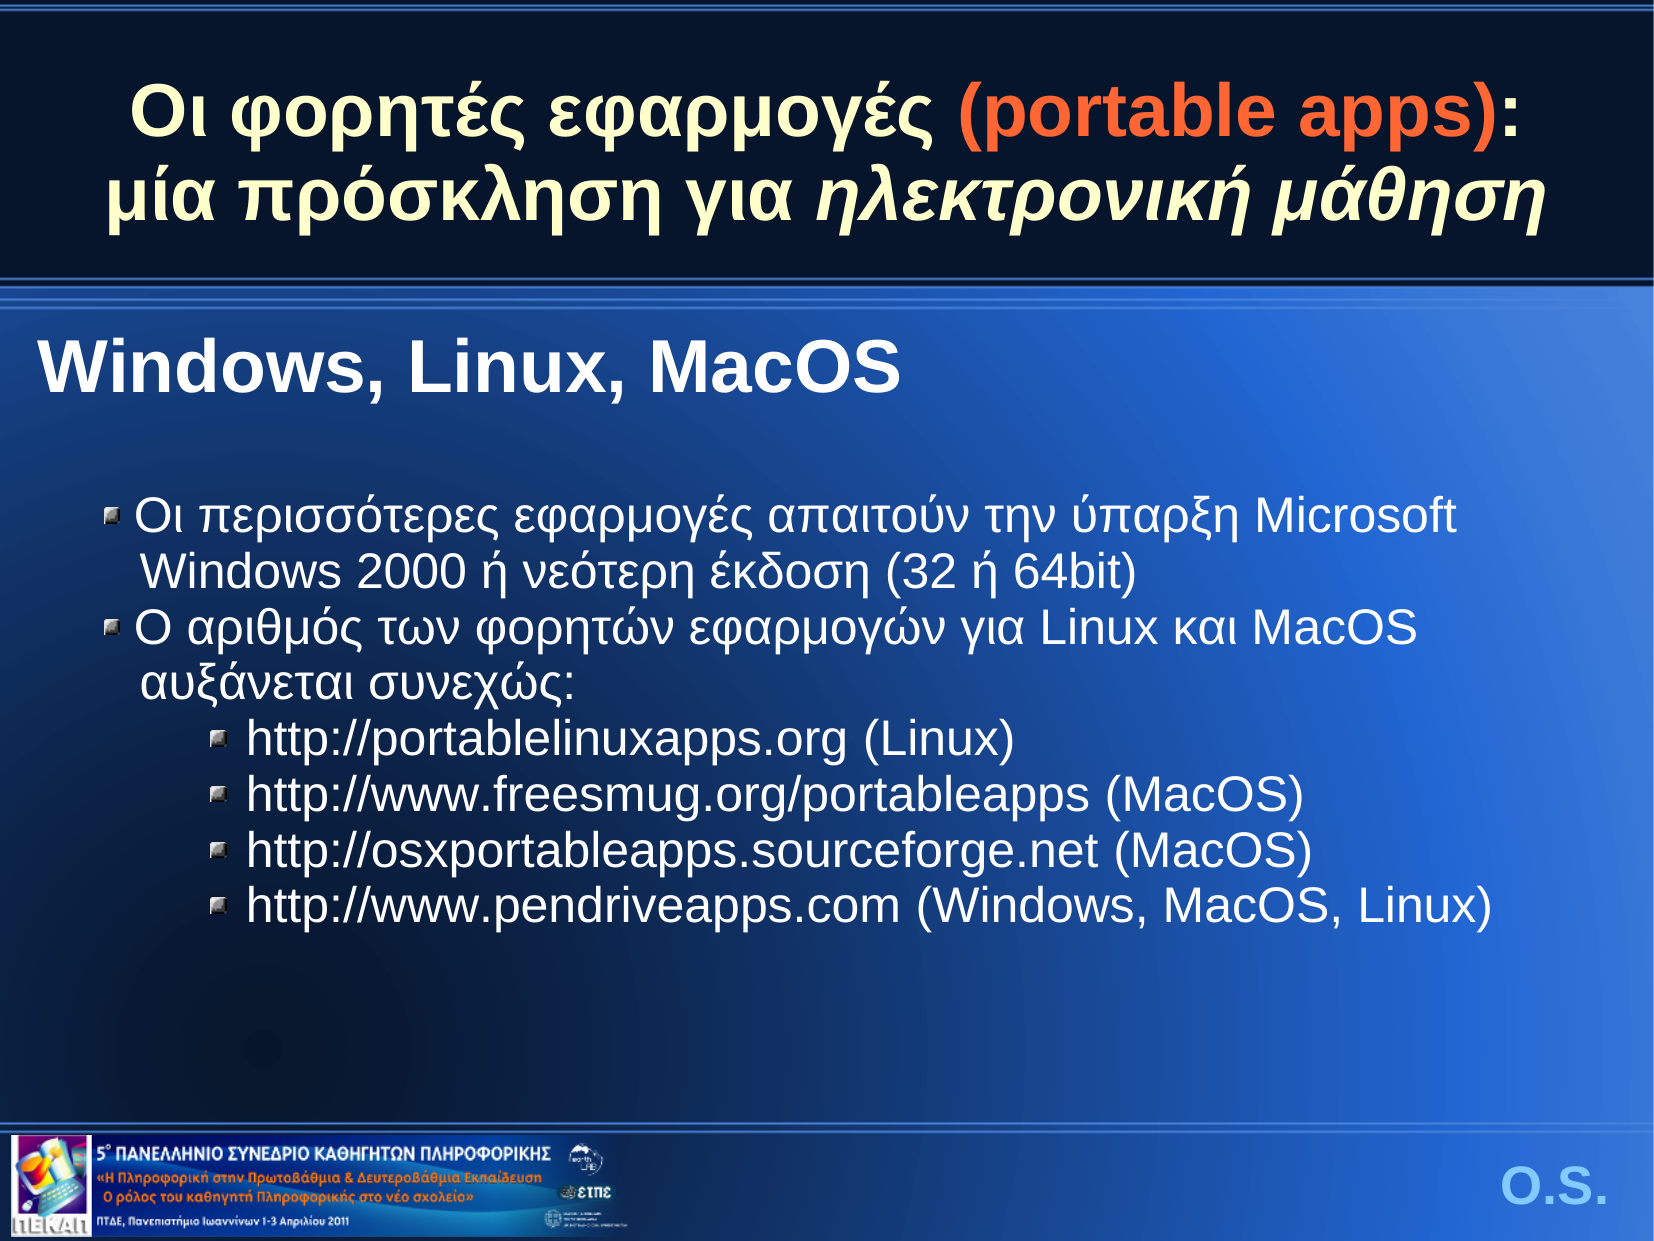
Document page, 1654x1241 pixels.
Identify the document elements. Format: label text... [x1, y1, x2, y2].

subtitle Windows, Linux, MacOS [37, 320, 1613, 413]
text_box Οι περισσότερες εφαρμογές απαιτούν την ύπαρξη Microsoft Windows 2000 ή νεότερη έκδοση (32 ή 64bit) Ο αριθμός των φορητών εφαρμογών για Linux και MacOS αυξάνεται συνεχώς: http://portablelinuxapps.org (Linux) http://www.freesmug.org/portableapps (MacOS) http://osxportableapps.sourceforge.net (MacOS) http://www.pendriveapps.com (Windows, MacOS, Linux) [104, 487, 1538, 934]
text_box O.S. [660, 1155, 1619, 1218]
title Οι φορητές εφαρμογές (portable apps): μία πρόσκληση για ηλεκτρονική μάθηση [82, 49, 1571, 257]
picture [0, 0, 1654, 1241]
